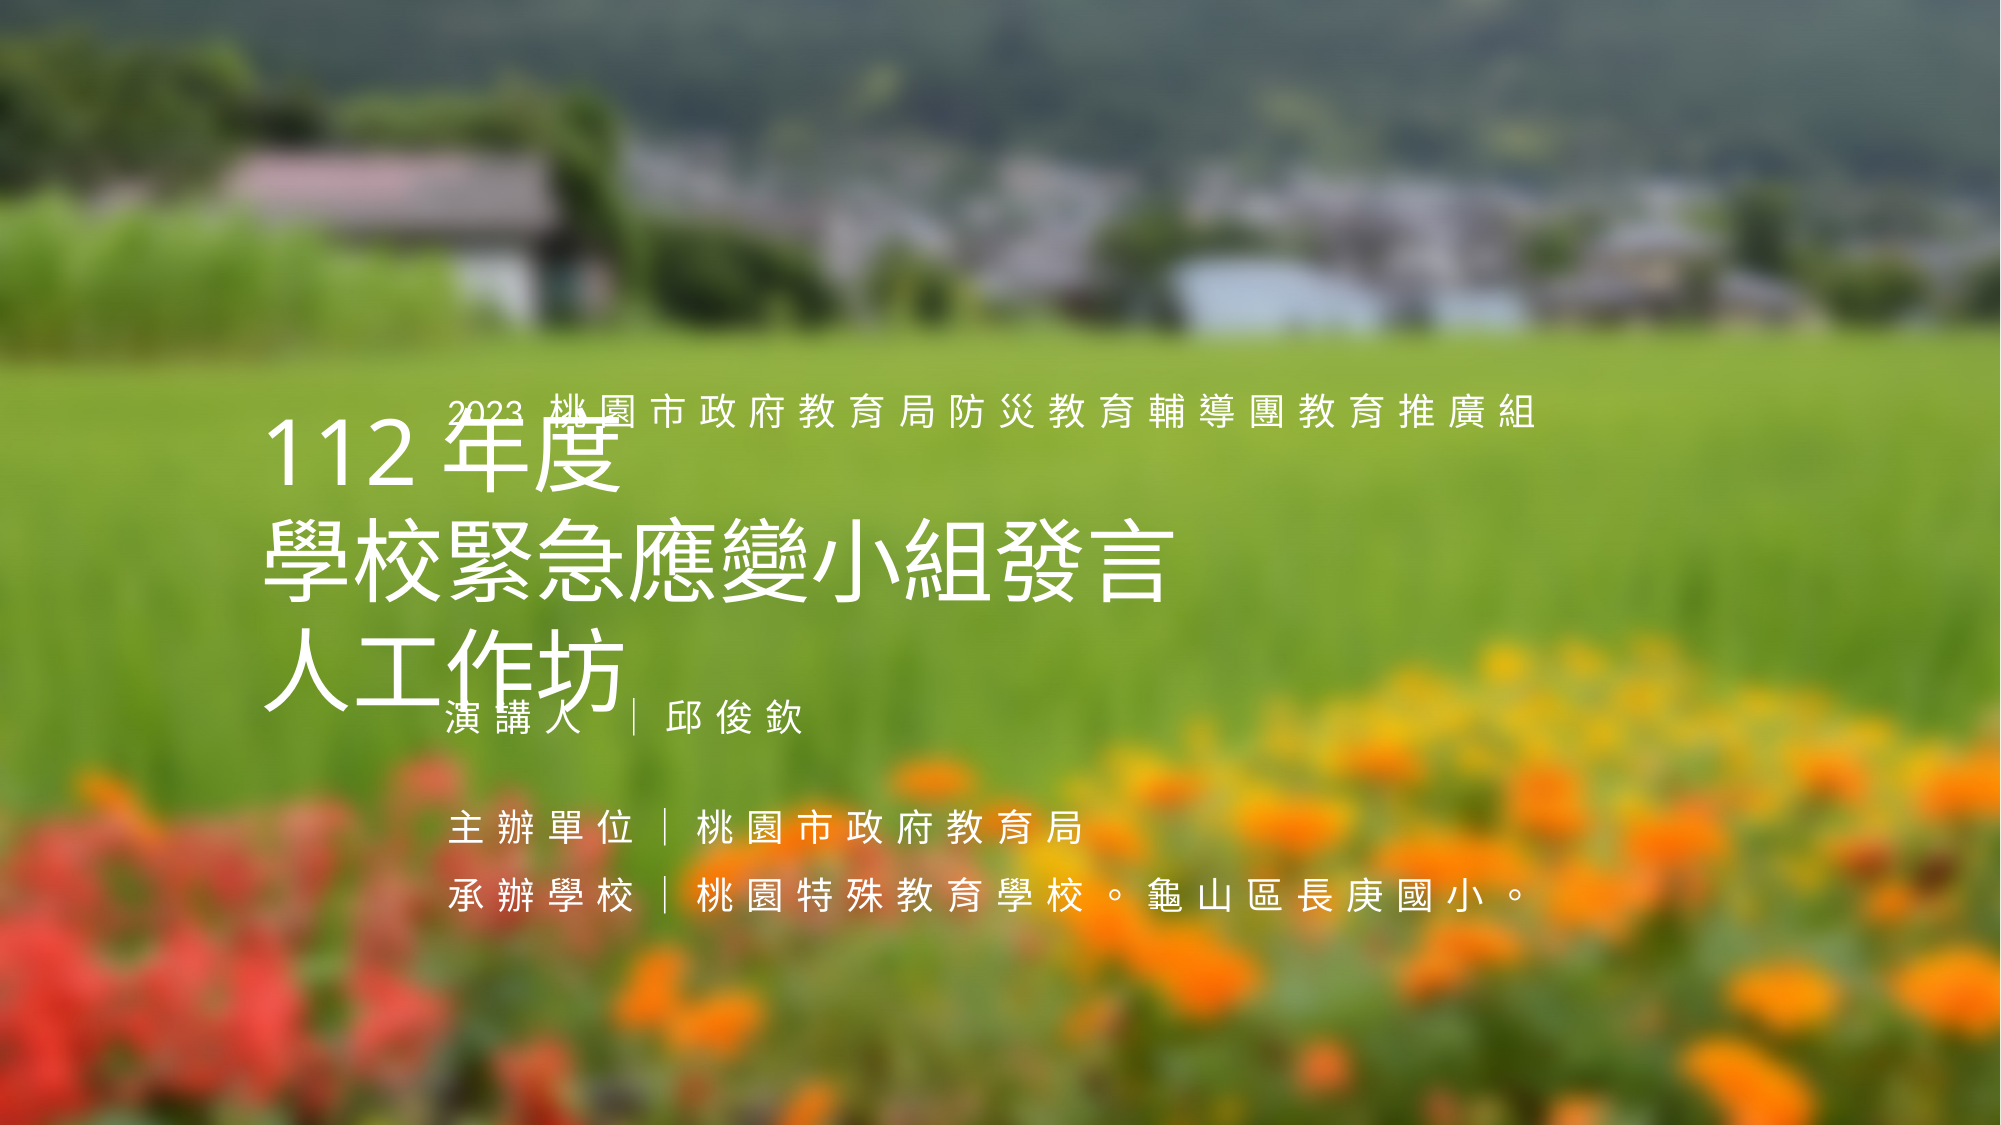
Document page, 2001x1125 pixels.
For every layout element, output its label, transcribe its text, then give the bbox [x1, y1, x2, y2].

text_box 主辦單位｜桃園市政府教育局 承辦學校｜桃園特殊教育學校。龜山區長庚國小。 [432, 774, 1654, 1017]
title 112年度 學校緊急應變小組發言人工作坊 [432, 451, 1931, 656]
text_box 2023 桃園市政府教育局防災教育輔導團教育推廣組 [432, 380, 1654, 487]
text_box 演講人 │邱俊欽 [429, 691, 1930, 964]
text_box [432, 336, 1931, 451]
